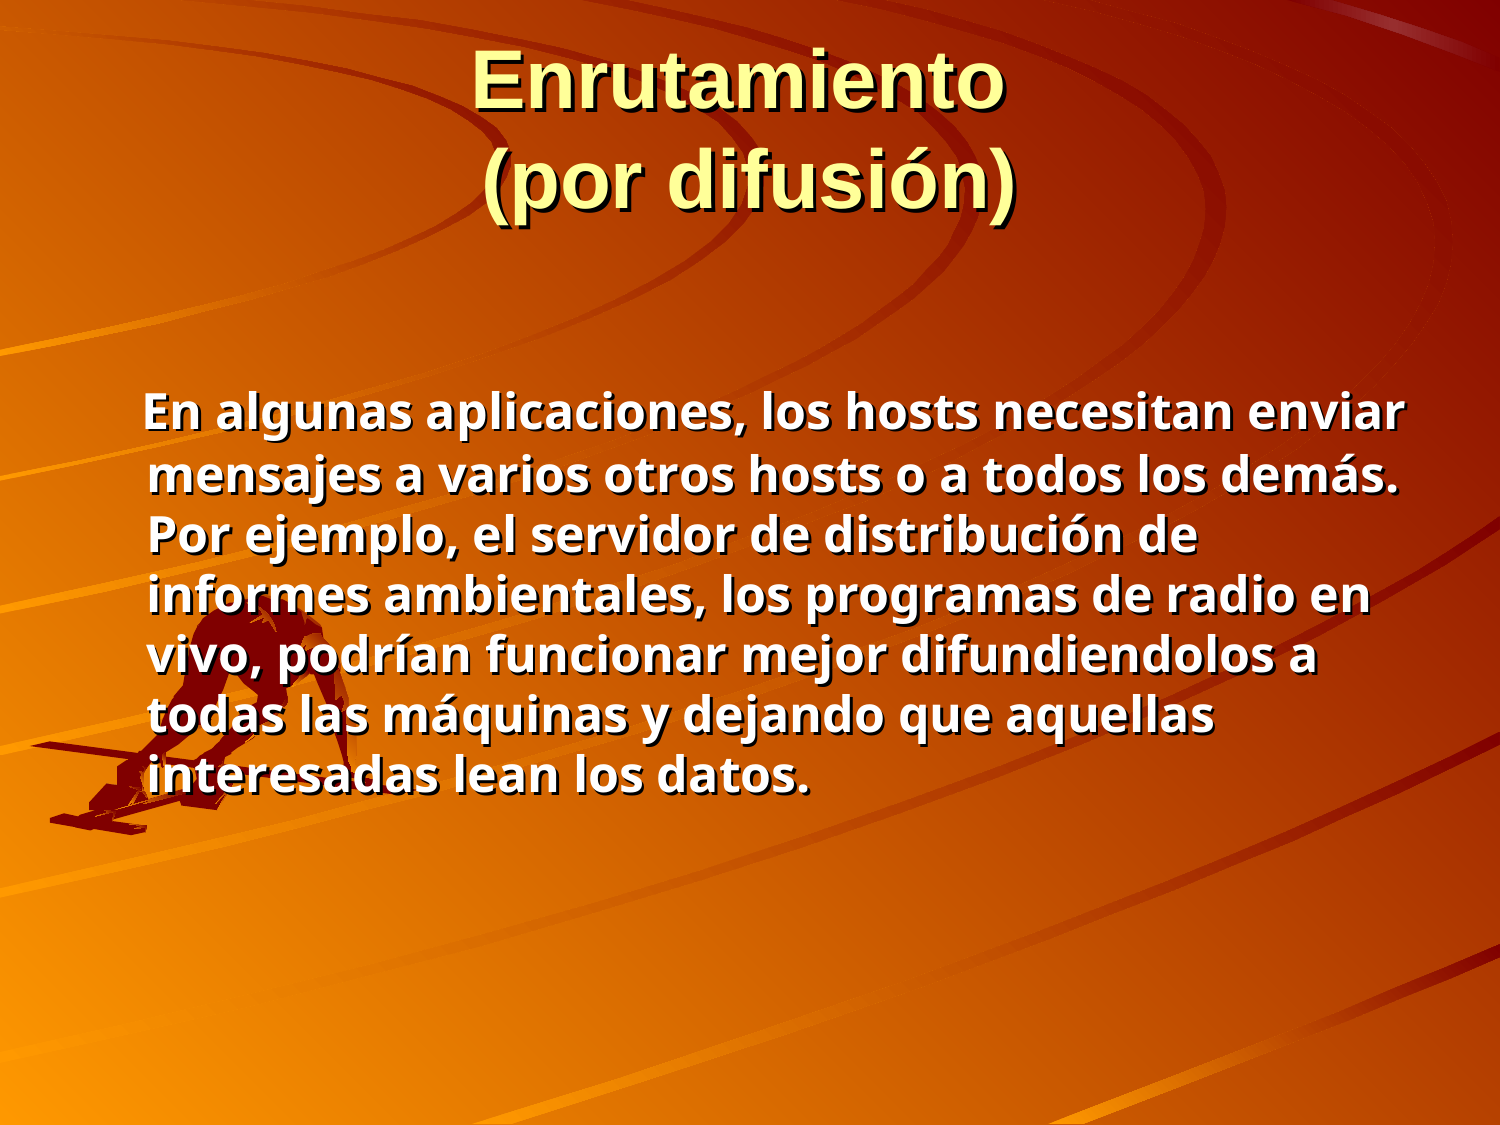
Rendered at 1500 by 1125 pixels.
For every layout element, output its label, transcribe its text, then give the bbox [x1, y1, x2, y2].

title Enrutamiento (por difusión) [75, 17, 1426, 233]
list En algunas aplicaciones, los hosts necesitan enviar mensajes a varios otros hosts o a todos los demás. Por ejemplo, el servidor de distribución de informes ambientales, los programas de radio en vivo, podrían funcionar mejor difundiendolos a todas las máquinas y dejando que aquellas interesadas lean los datos. [75, 262, 1426, 1006]
